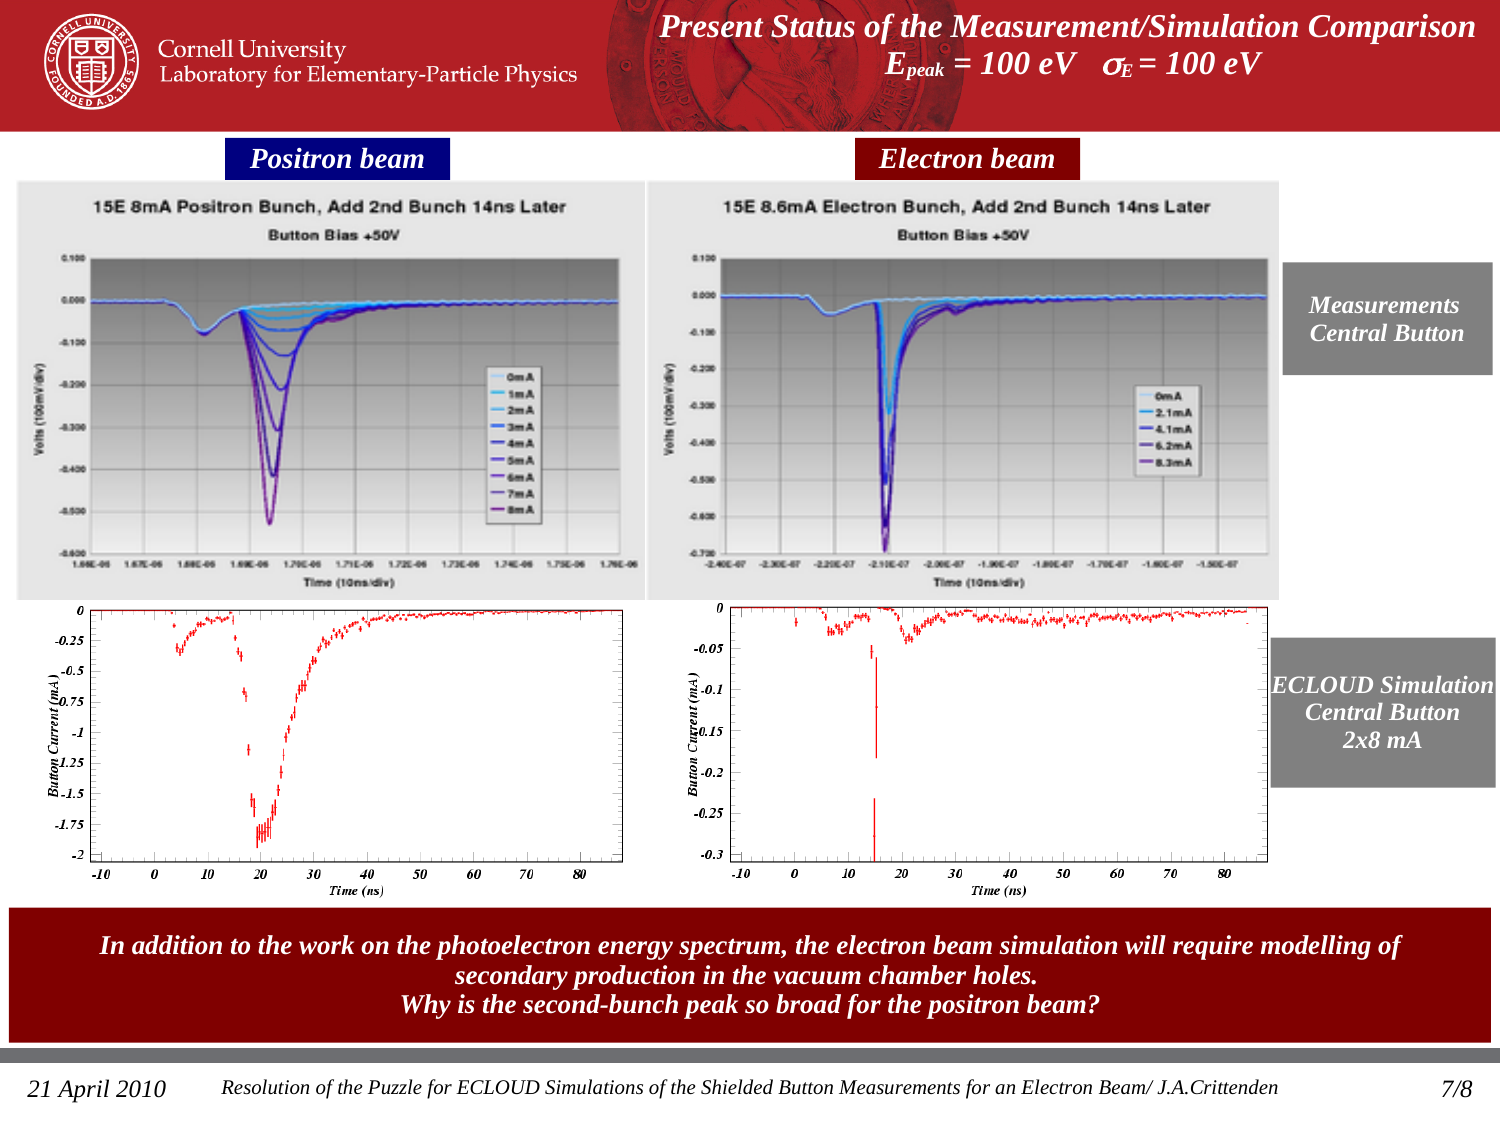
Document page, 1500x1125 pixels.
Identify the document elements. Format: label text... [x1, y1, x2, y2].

text_box Measurements Central Button [1282, 262, 1493, 376]
text_box ECLOUD Simulation Central Button 2x8 mA [1270, 637, 1496, 788]
text_box In addition to the work on the photoelectron energy spectrum, the electron beam simulation will require modelling of secondary production in the vacuum chamber holes. Why is the second-bunch peak so broad for the positron beam? [8, 907, 1491, 1043]
picture [15, 179, 1279, 901]
text_box Positron beam [225, 137, 451, 180]
text_box Present Status of the Measurement/Simulation Comparison Epeak = 100 eV sE = 100 eV [637, 0, 1500, 113]
picture [0, 0, 1500, 132]
text_box Electron beam [855, 137, 1081, 180]
